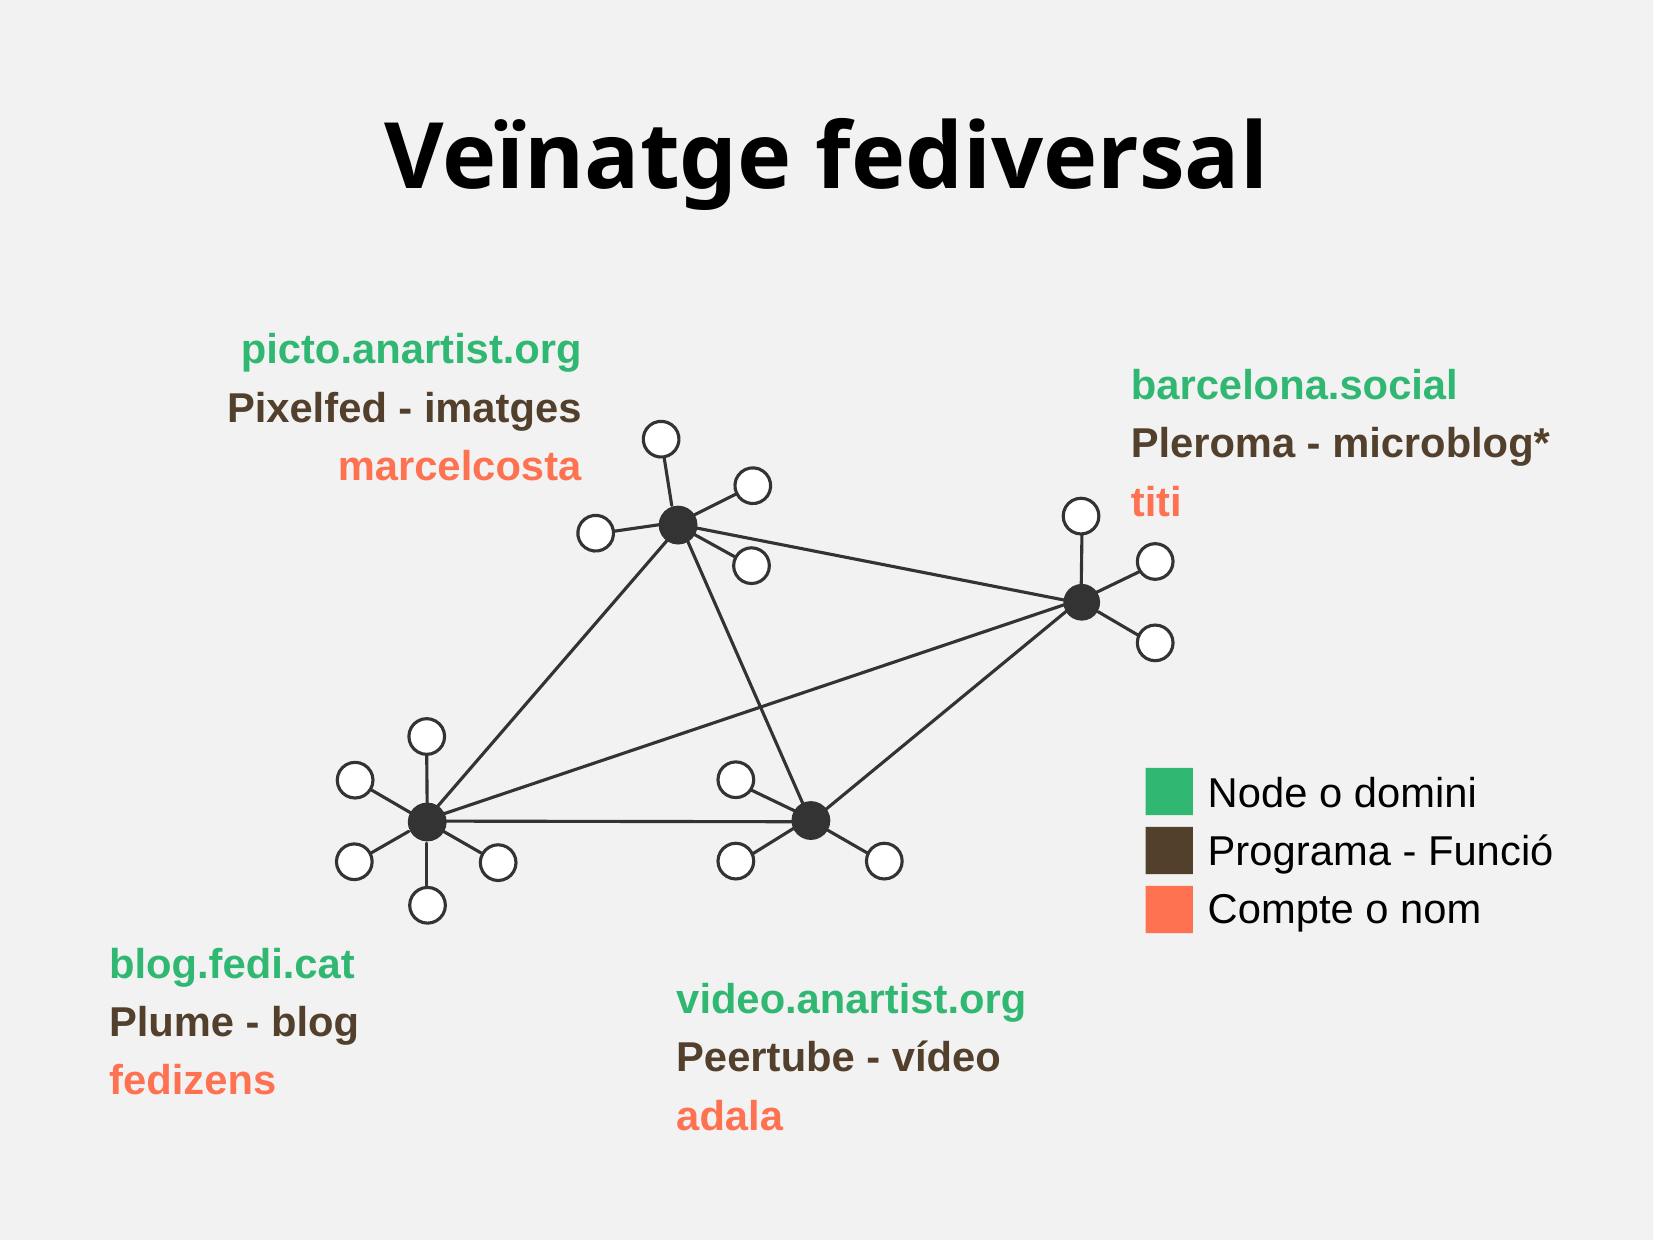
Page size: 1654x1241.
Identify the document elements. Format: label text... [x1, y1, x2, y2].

text_box Node o domini Programa - Funció Compte o nom [1192, 761, 1601, 987]
text_box [1145, 885, 1193, 934]
text_box video.anartist.org Peertube - vídeo adala [661, 968, 1117, 1193]
text_box [1145, 767, 1193, 816]
title Veïnatge fediversal [82, 49, 1571, 257]
text_box barcelona.social Pleroma - microblog* titi [1116, 354, 1577, 579]
text_box picto.anartist.org Pixelfed - imatges marcelcosta [171, 318, 597, 520]
picture [334, 419, 1175, 925]
text_box blog.fedi.cat Plume - blog fedizens [94, 933, 426, 1158]
text_box [1145, 826, 1193, 875]
